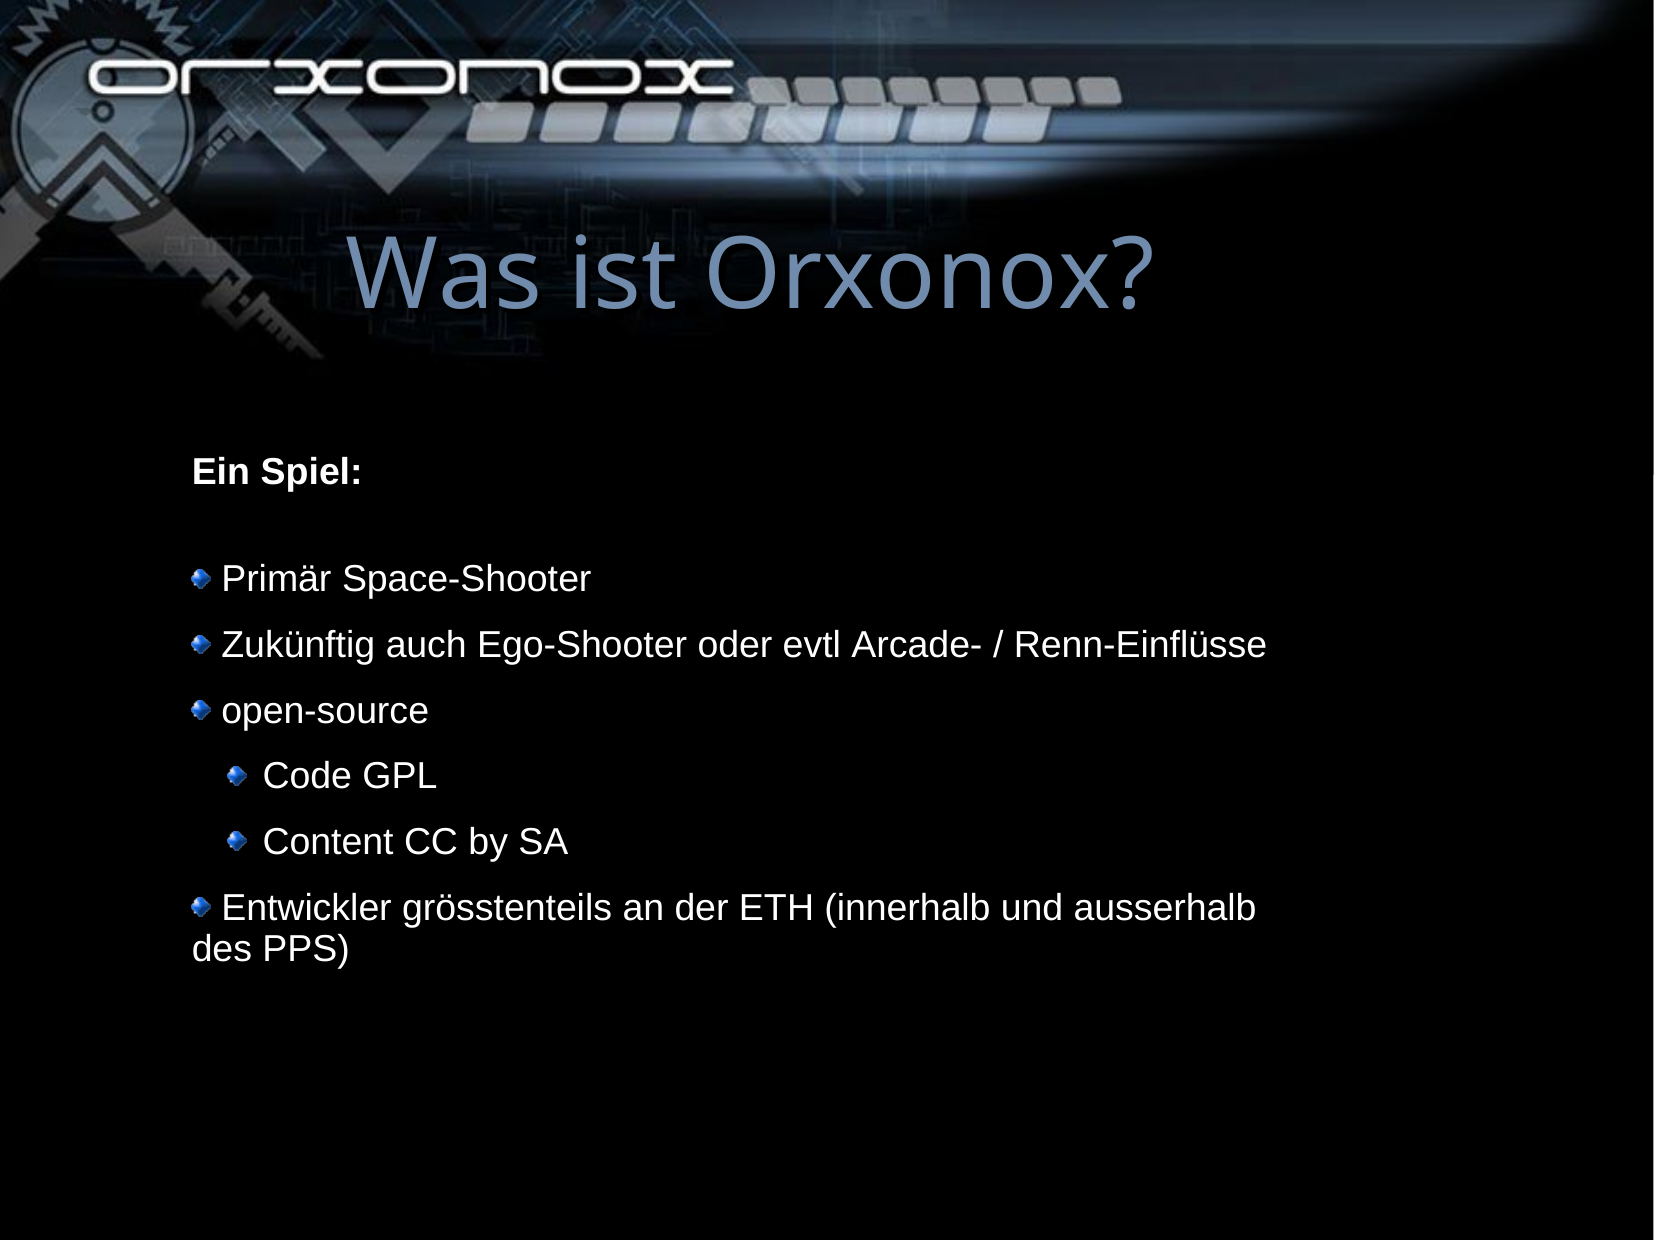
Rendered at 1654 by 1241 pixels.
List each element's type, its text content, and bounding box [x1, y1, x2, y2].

text_box Ein Spiel: Primär Space-Shooter Zukünftig auch Ego-Shooter oder evtl Arcade- / Renn-Einflüsse open-source Code GPL Content CC by SA Entwickler grösstenteils an der ETH (innerhalb und ausserhalb des PPS) [177, 442, 1329, 978]
picture [0, 0, 1654, 475]
text_box Was ist Orxonox? [330, 194, 1306, 289]
